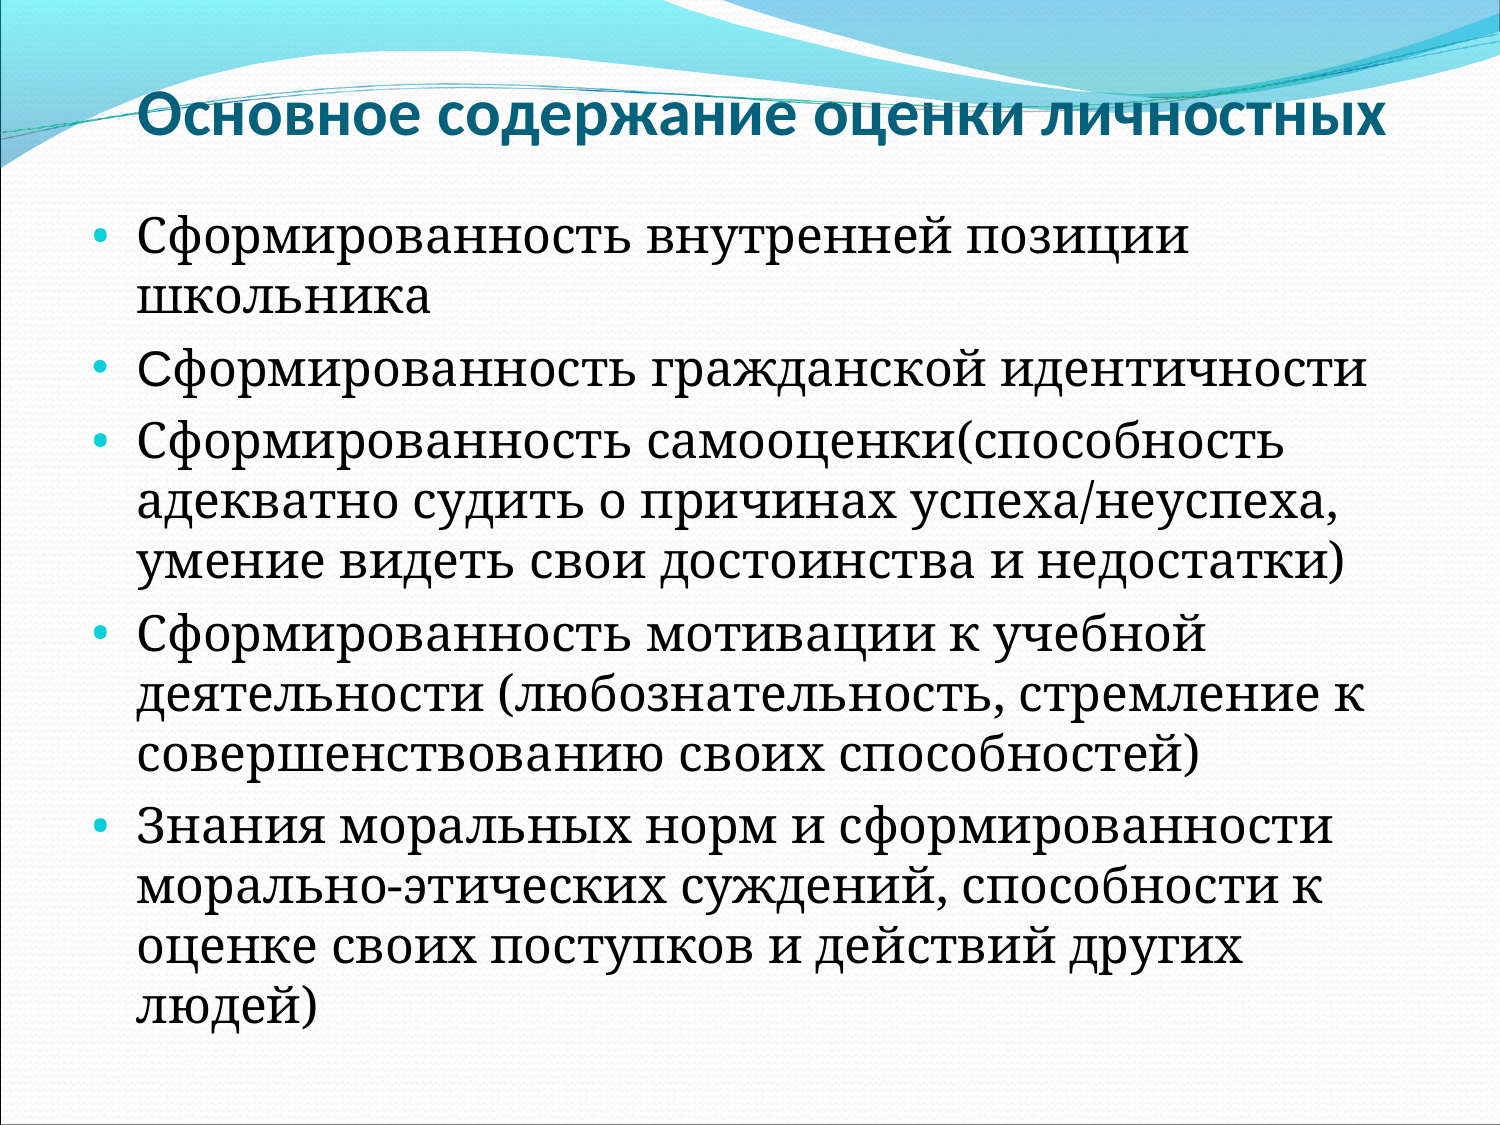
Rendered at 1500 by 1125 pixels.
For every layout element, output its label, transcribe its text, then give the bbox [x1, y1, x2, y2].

title Основное содержание оценки личностных [88, 54, 1439, 149]
list Сформированность внутренней позиции школьника Сформированность гражданской идентичности Сформированность самооценки(способность адекватно судить о причинах успеха/неуспеха, умение видеть свои достоинства и недостатки) Сформированность мотивации к учебной деятельности (любознательность, стремление к совершенствованию своих способностей) Знания моральных норм и сформированности морально-этических суждений, способности к оценке своих поступков и действий других людей) [76, 196, 1427, 1125]
picture [0, 0, 1500, 1125]
